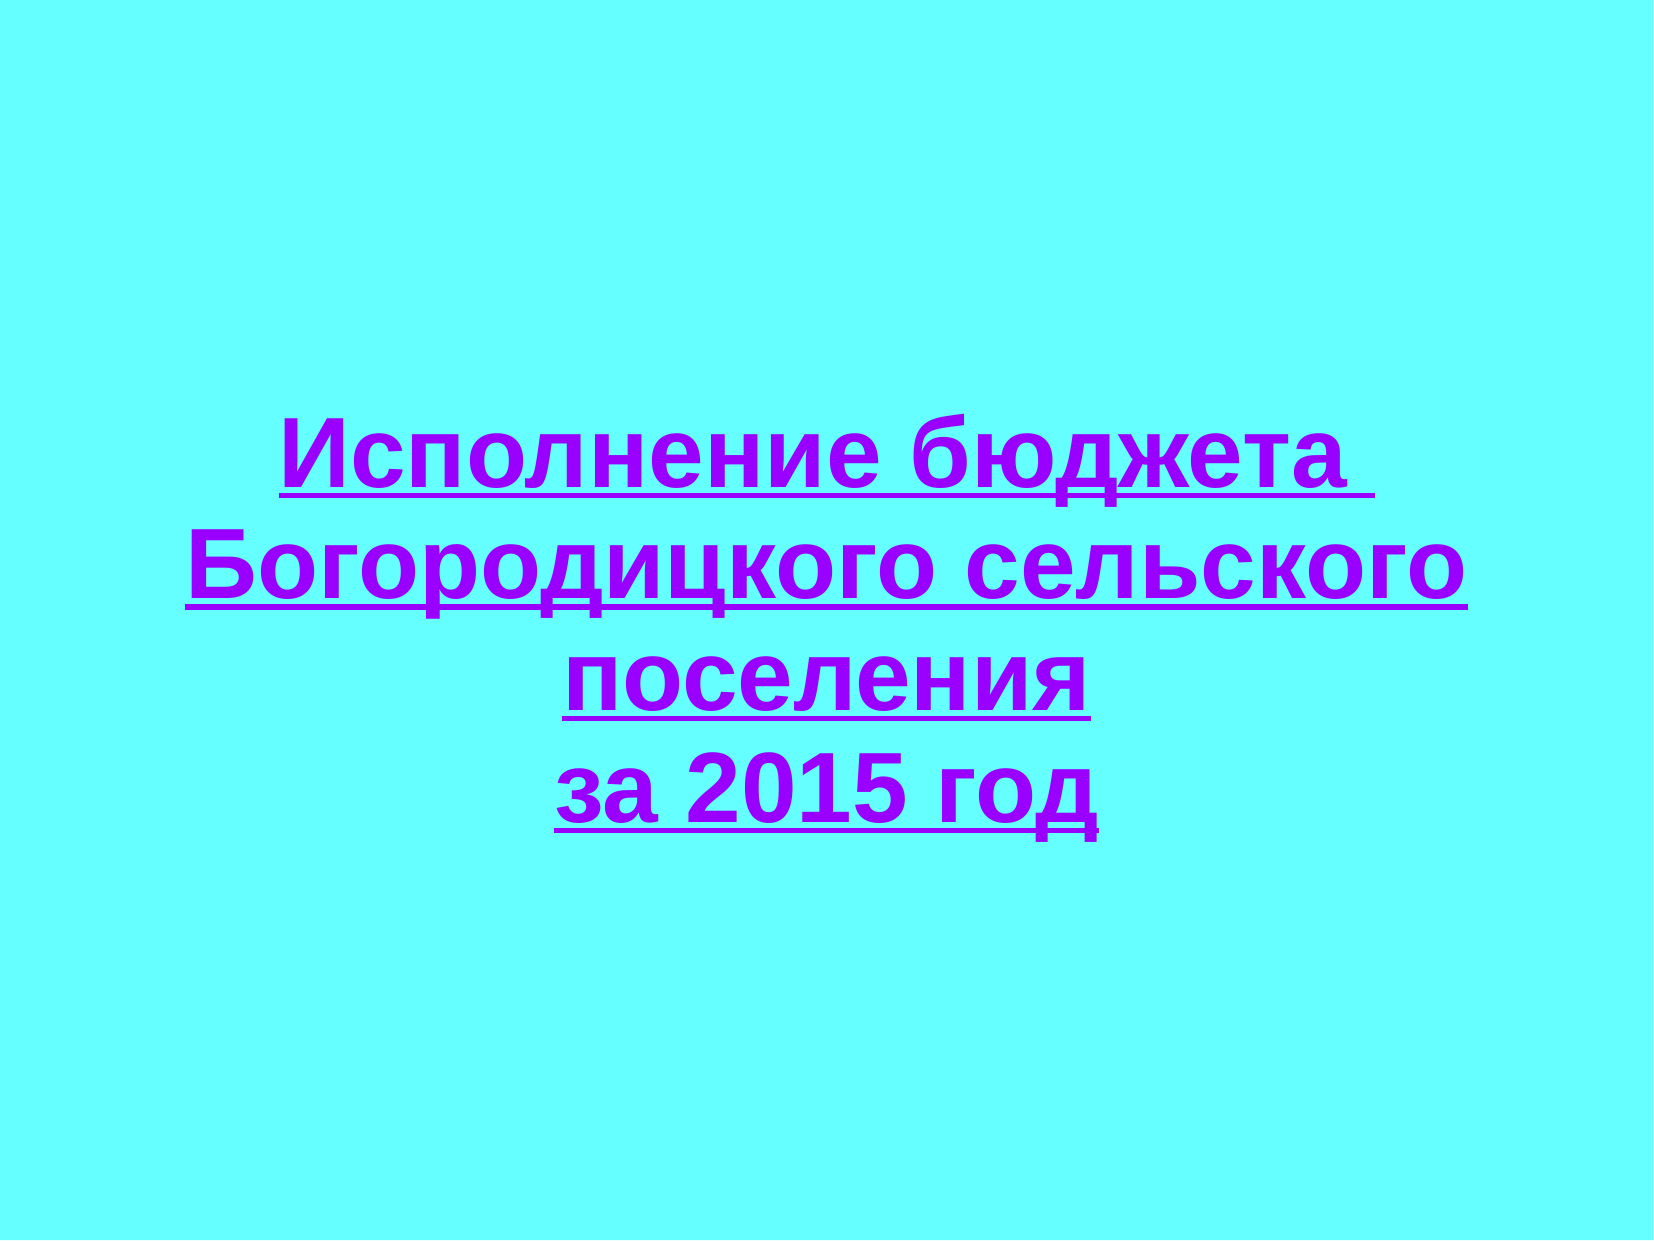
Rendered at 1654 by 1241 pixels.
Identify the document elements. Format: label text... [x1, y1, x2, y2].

title Исполнение бюджета Богородицкого сельского поселения за 2015 год [0, 0, 1654, 1241]
